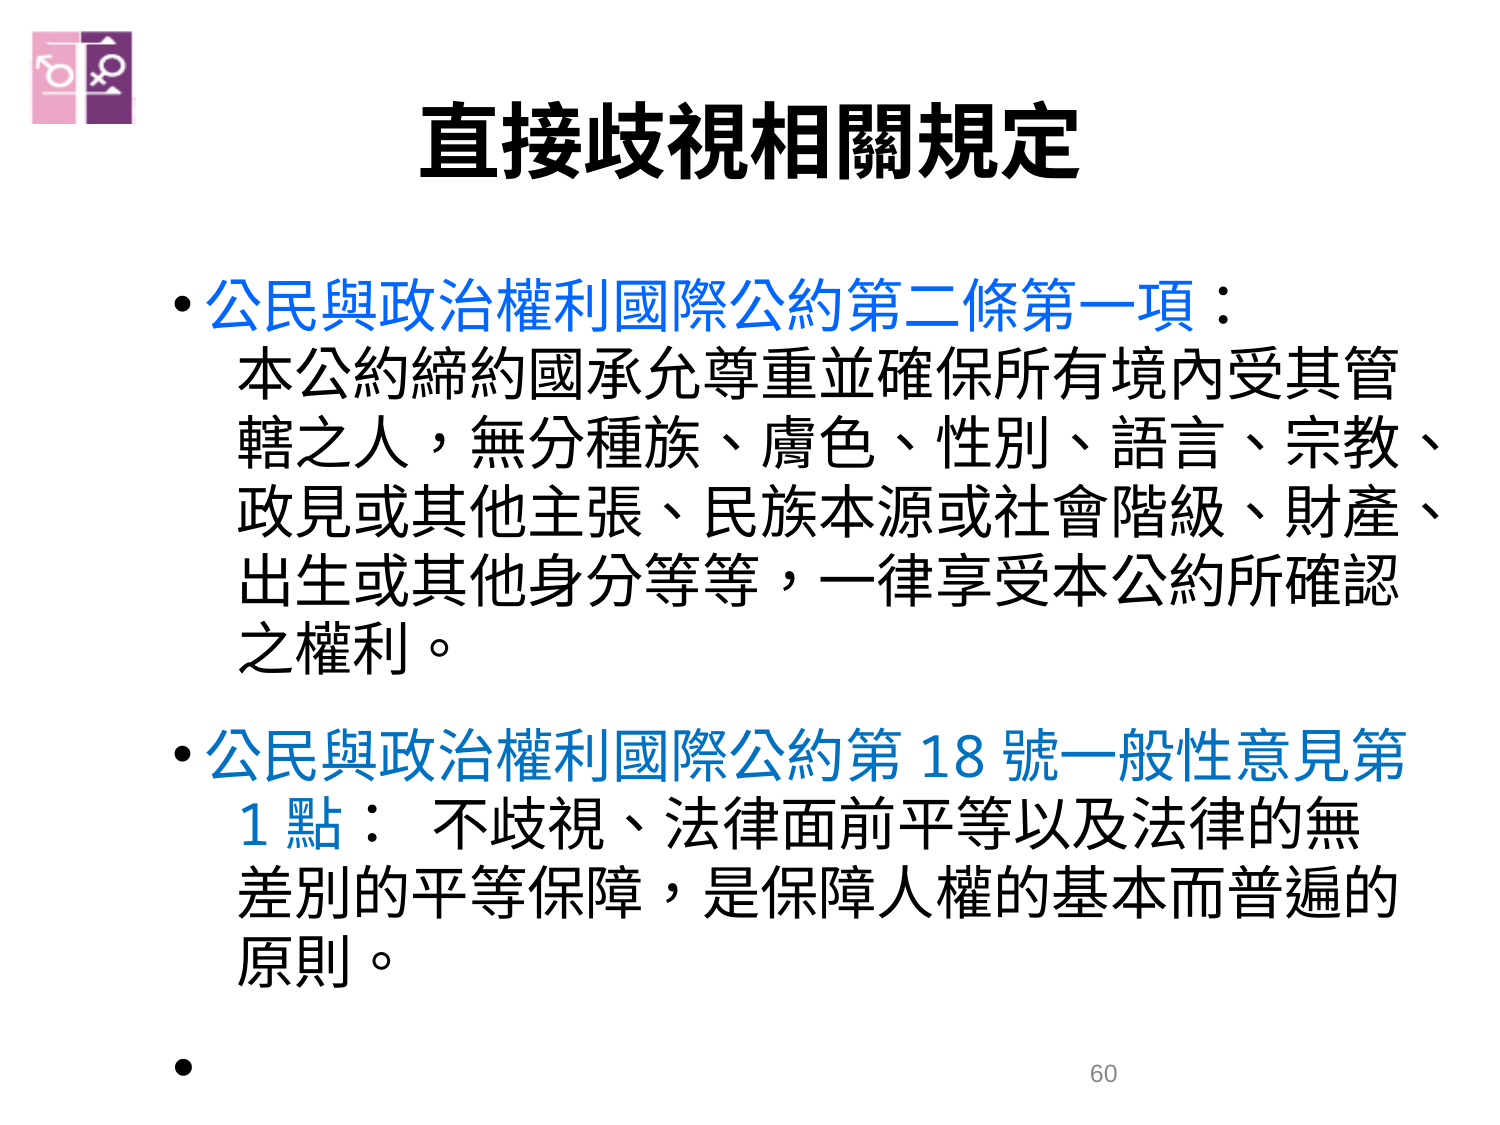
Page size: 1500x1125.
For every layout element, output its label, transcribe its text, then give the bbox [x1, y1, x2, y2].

title 直接歧視相關規定 [75, 45, 1426, 233]
list 公民與政治權利國際公約第二條第一項： 本公約締約國承允尊重並確保所有境內受其管轄之人，無分種族、膚色、性別、語言、宗教、政見或其他主張、民族本源或社會階級、財產、出生或其他身分等等，一律享受本公約所確認之權利。 公民與政治權利國際公約第18號一般性意見第1點： 不歧視、法律面前平等以及法律的無差別的平等保障，是保障人權的基本而普遍的原則。 [75, 262, 1426, 1005]
text_box 60 [1074, 1042, 1426, 1103]
